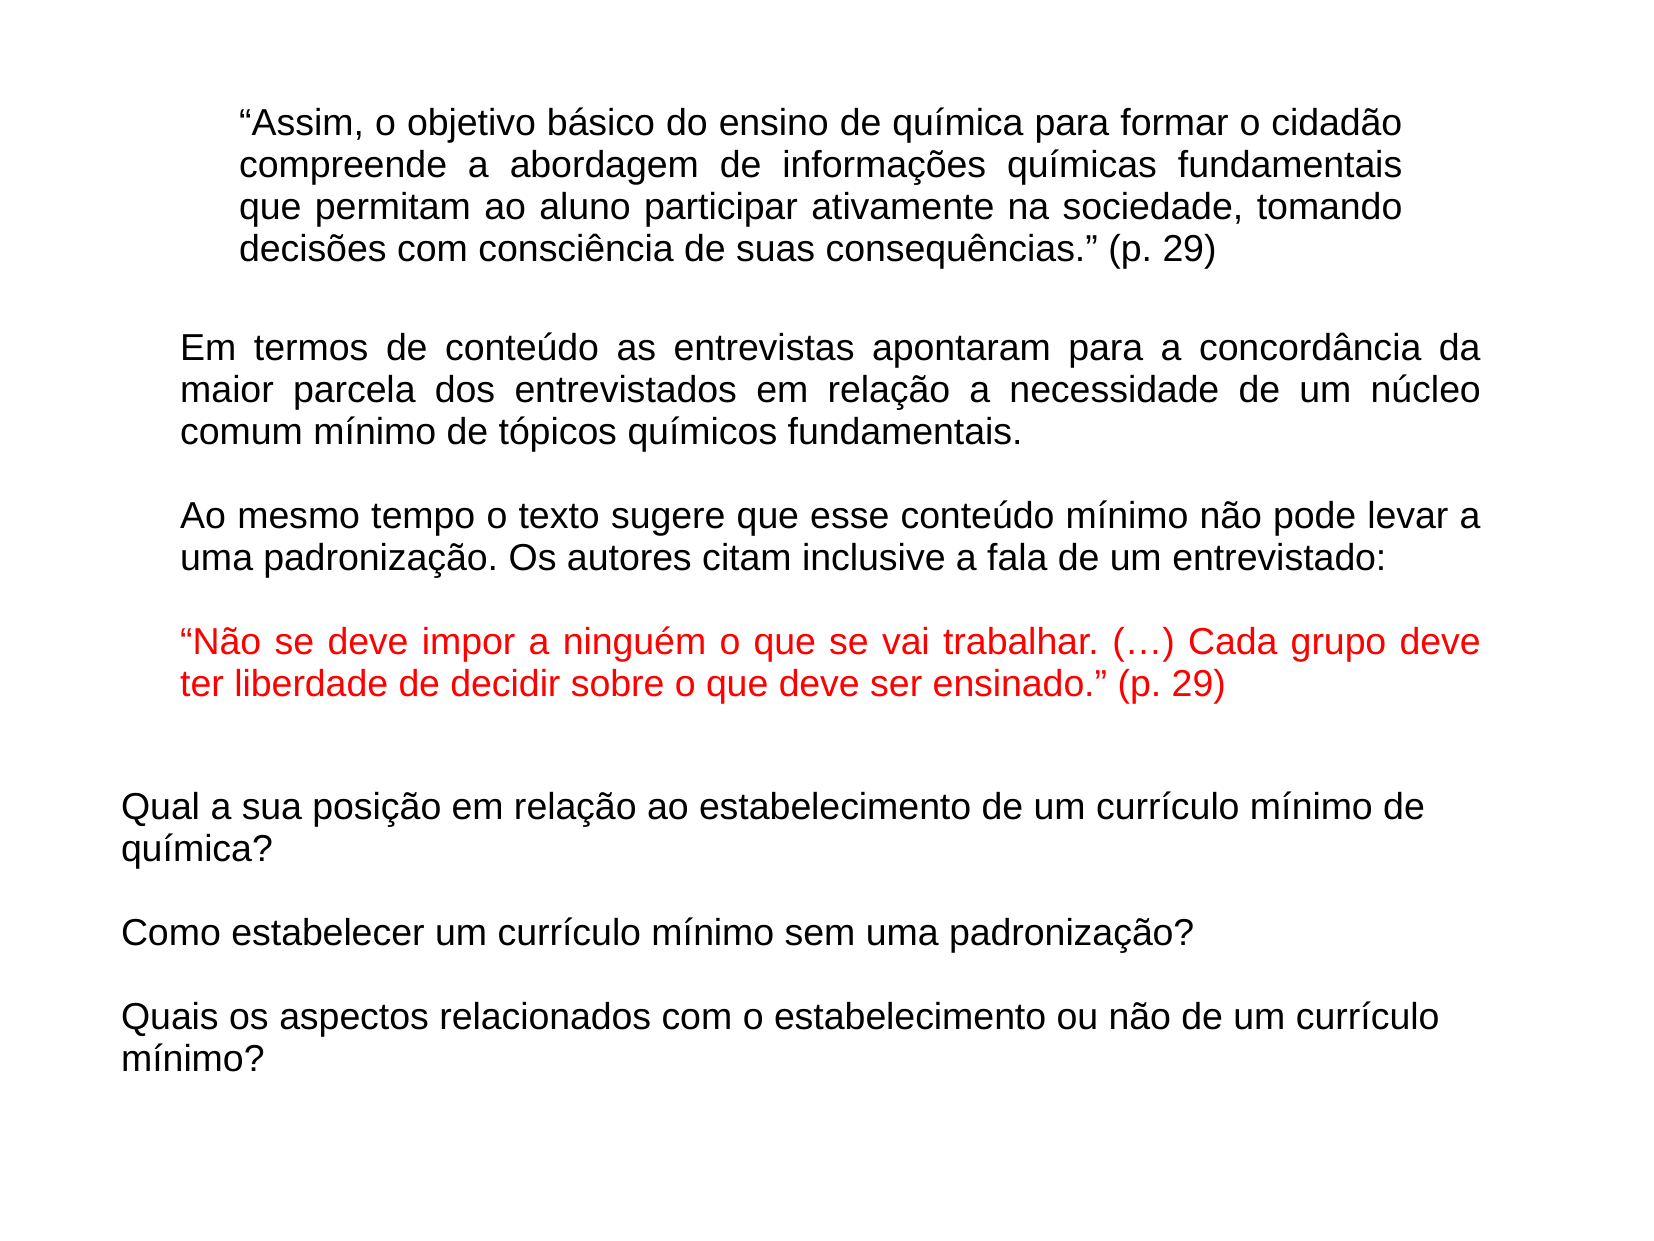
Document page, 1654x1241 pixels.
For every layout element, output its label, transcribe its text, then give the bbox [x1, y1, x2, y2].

text_box “Assim, o objetivo básico do ensino de química para formar o cidadão compreende a abordagem de informações químicas fundamentais que permitam ao aluno participar ativamente na sociedade, tomando decisões com consciência de suas consequências.” (p. 29) [224, 94, 1418, 283]
text_box Qual a sua posição em relação ao estabelecimento de um currículo mínimo de química? Como estabelecer um currículo mínimo sem uma padronização? Quais os aspectos relacionados com o estabelecimento ou não de um currículo mínimo? [106, 777, 1583, 1087]
text_box Em termos de conteúdo as entrevistas apontaram para a concordância da maior parcela dos entrevistados em relação a necessidade de um núcleo comum mínimo de tópicos químicos fundamentais. Ao mesmo tempo o texto sugere que esse conteúdo mínimo não pode levar a uma padronização. Os autores citam inclusive a fala de um entrevistado: “Não se deve impor a ninguém o que se vai trabalhar. (…) Cada grupo deve ter liberdade de decidir sobre o que deve ser ensinado.” (p. 29) [165, 318, 1501, 712]
